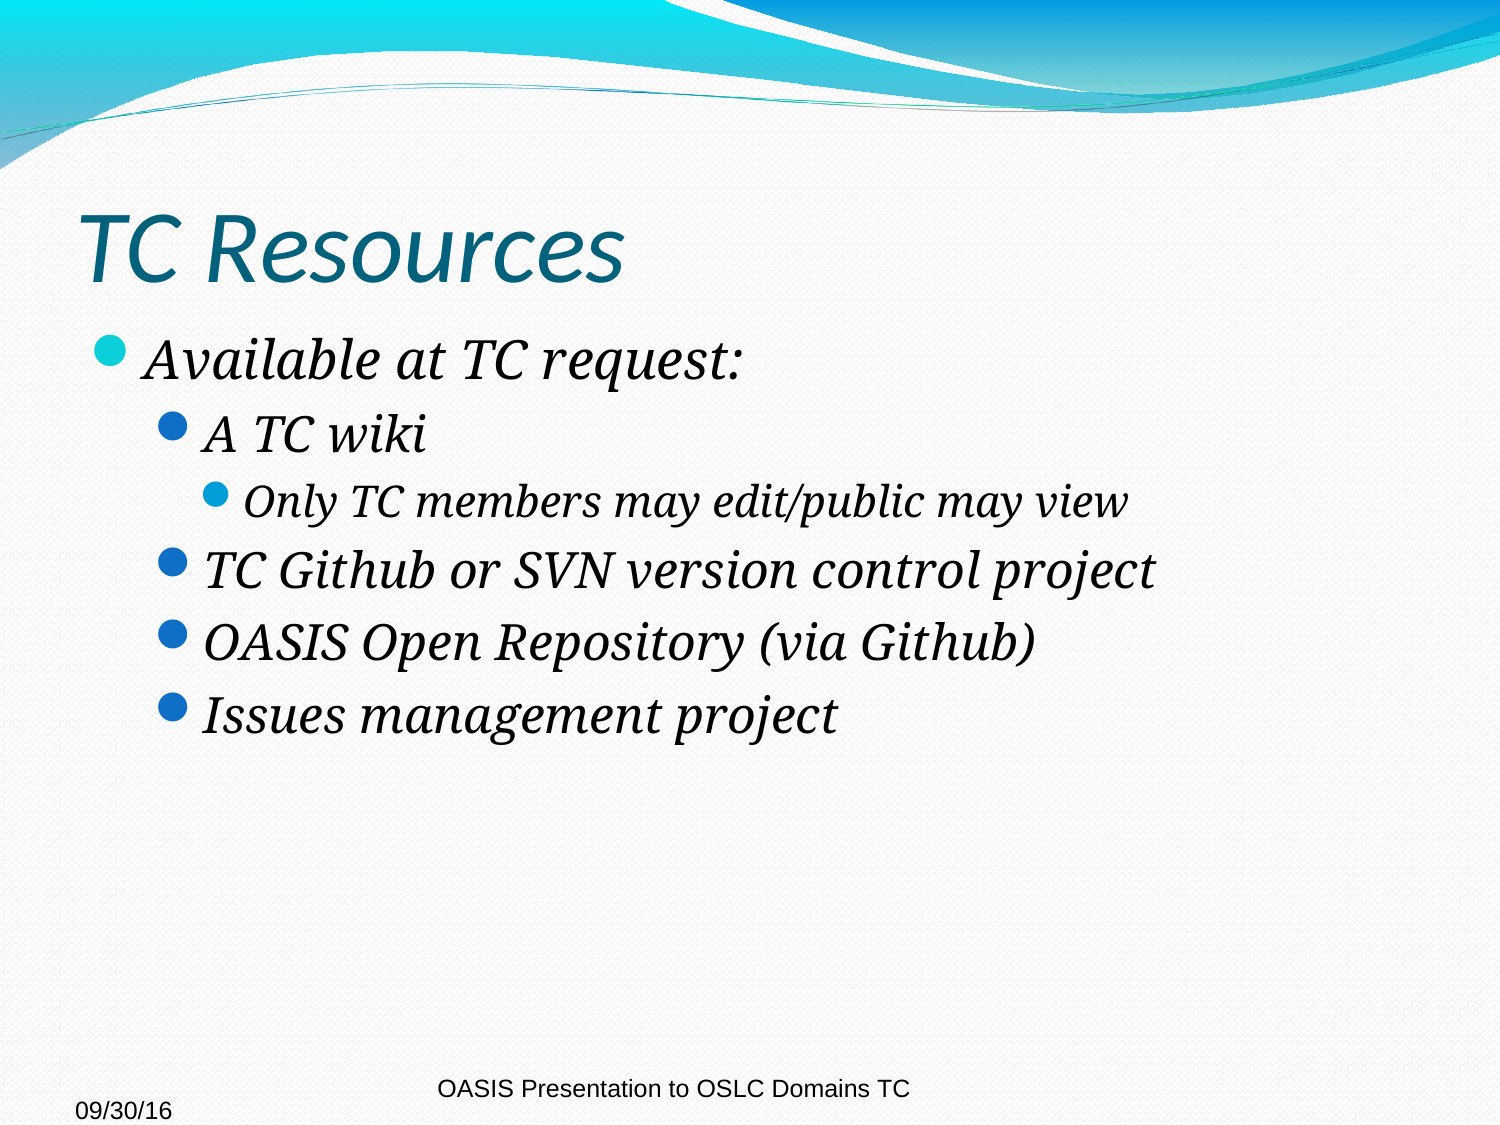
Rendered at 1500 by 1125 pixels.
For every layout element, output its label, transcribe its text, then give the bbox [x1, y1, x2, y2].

text_box Available at TC request: A TC wiki Only TC members may edit/public may view TC Github or SVN version control project OASIS Open Repository (via Github) Issues management project [75, 317, 1426, 1038]
text_box OASIS Presentation to OSLC Domains TC [437, 982, 988, 1103]
picture [0, 0, 1500, 1125]
text_box 09/30/16 [75, 1087, 425, 1125]
text_box TC Resources [75, 115, 1426, 304]
